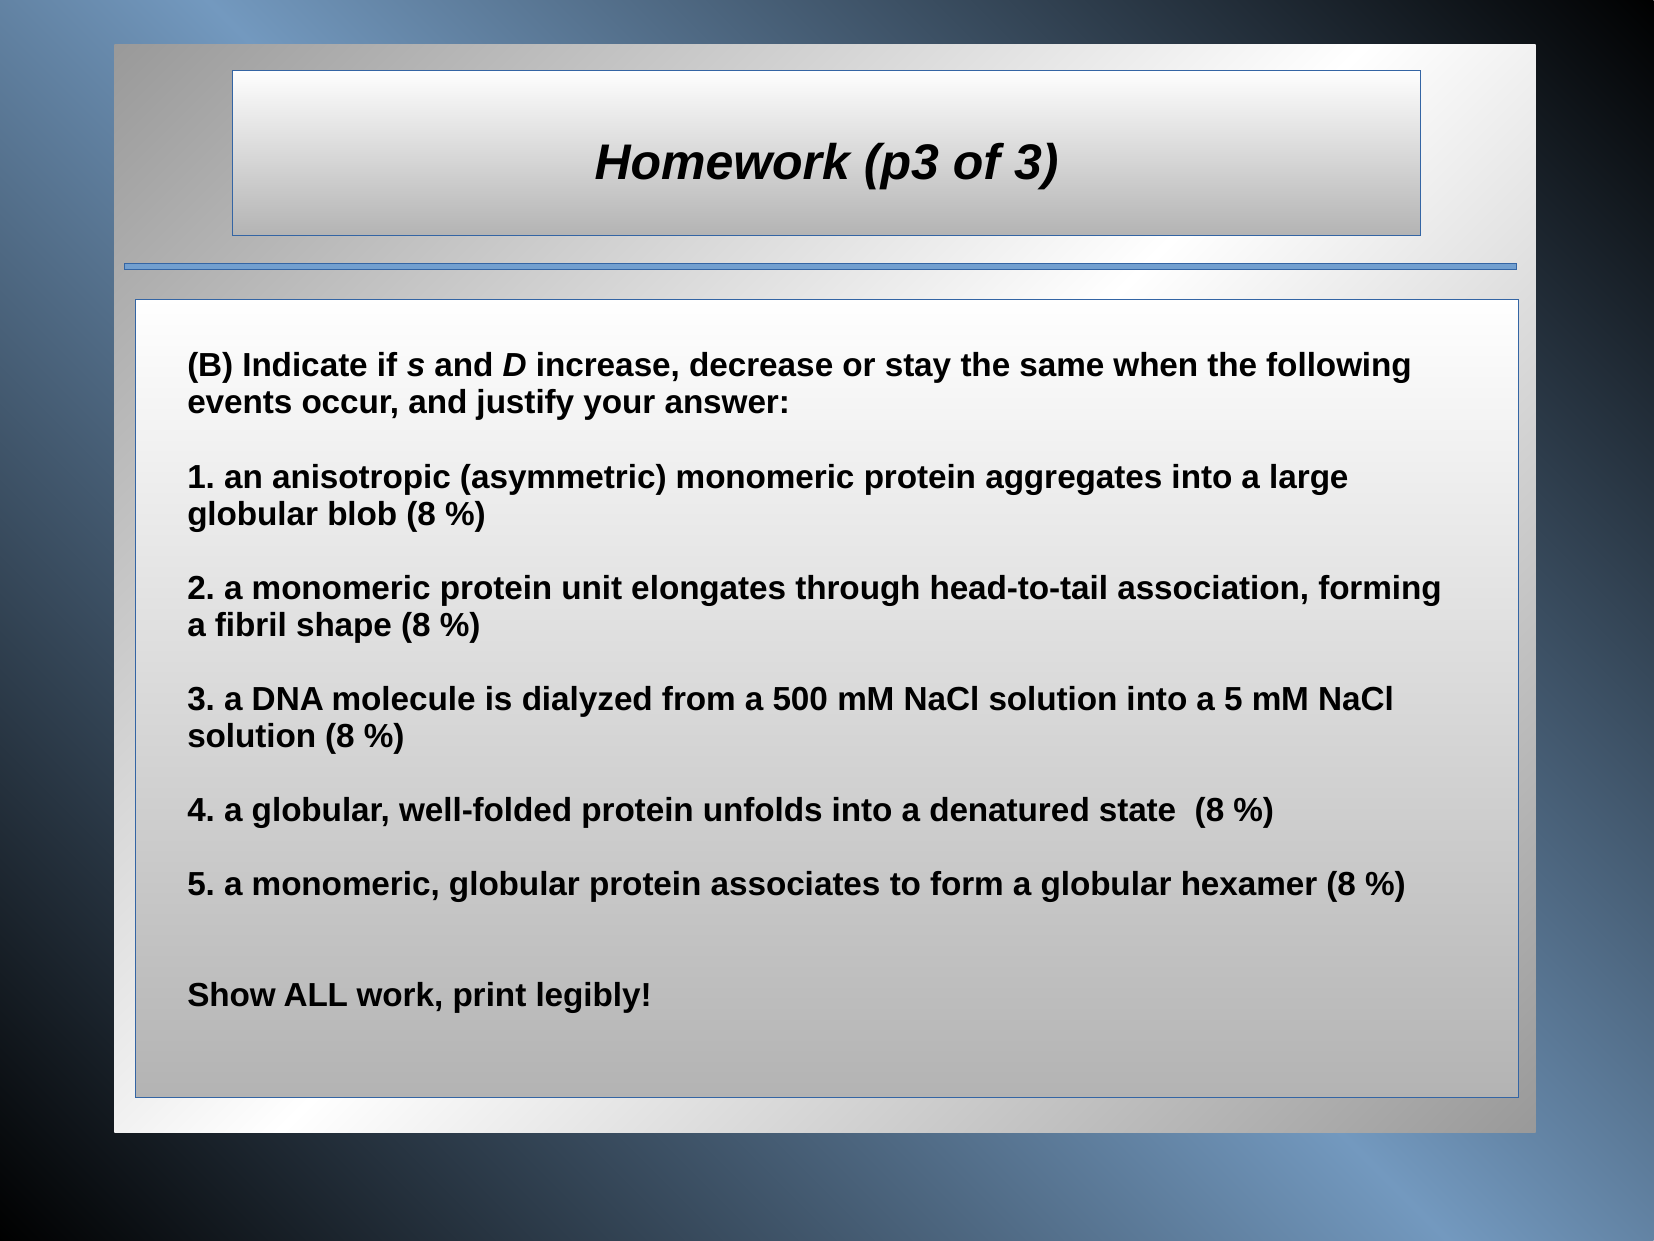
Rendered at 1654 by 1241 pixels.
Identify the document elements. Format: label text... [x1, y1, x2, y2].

text_box Homework (p3 of 3) [246, 127, 1407, 198]
text_box (B) Indicate if s and D increase, decrease or stay the same when the following events occur, and justify your answer: 1. an anisotropic (asymmetric) monomeric protein aggregates into a large globular blob (8 %) 2. a monomeric protein unit elongates through head-to-tail association, forming a fibril shape (8 %) 3. a DNA molecule is dialyzed from a 500 mM NaCl solution into a 5 mM NaCl solution (8 %) 4. a globular, well-folded protein unfolds into a denatured state (8 %) 5. a monomeric, globular protein associates to form a globular hexamer (8 %) Show ALL work, print legibly! [172, 339, 1486, 1058]
text_box [232, 70, 1421, 236]
text_box [124, 263, 1517, 270]
text_box [135, 299, 1519, 1098]
